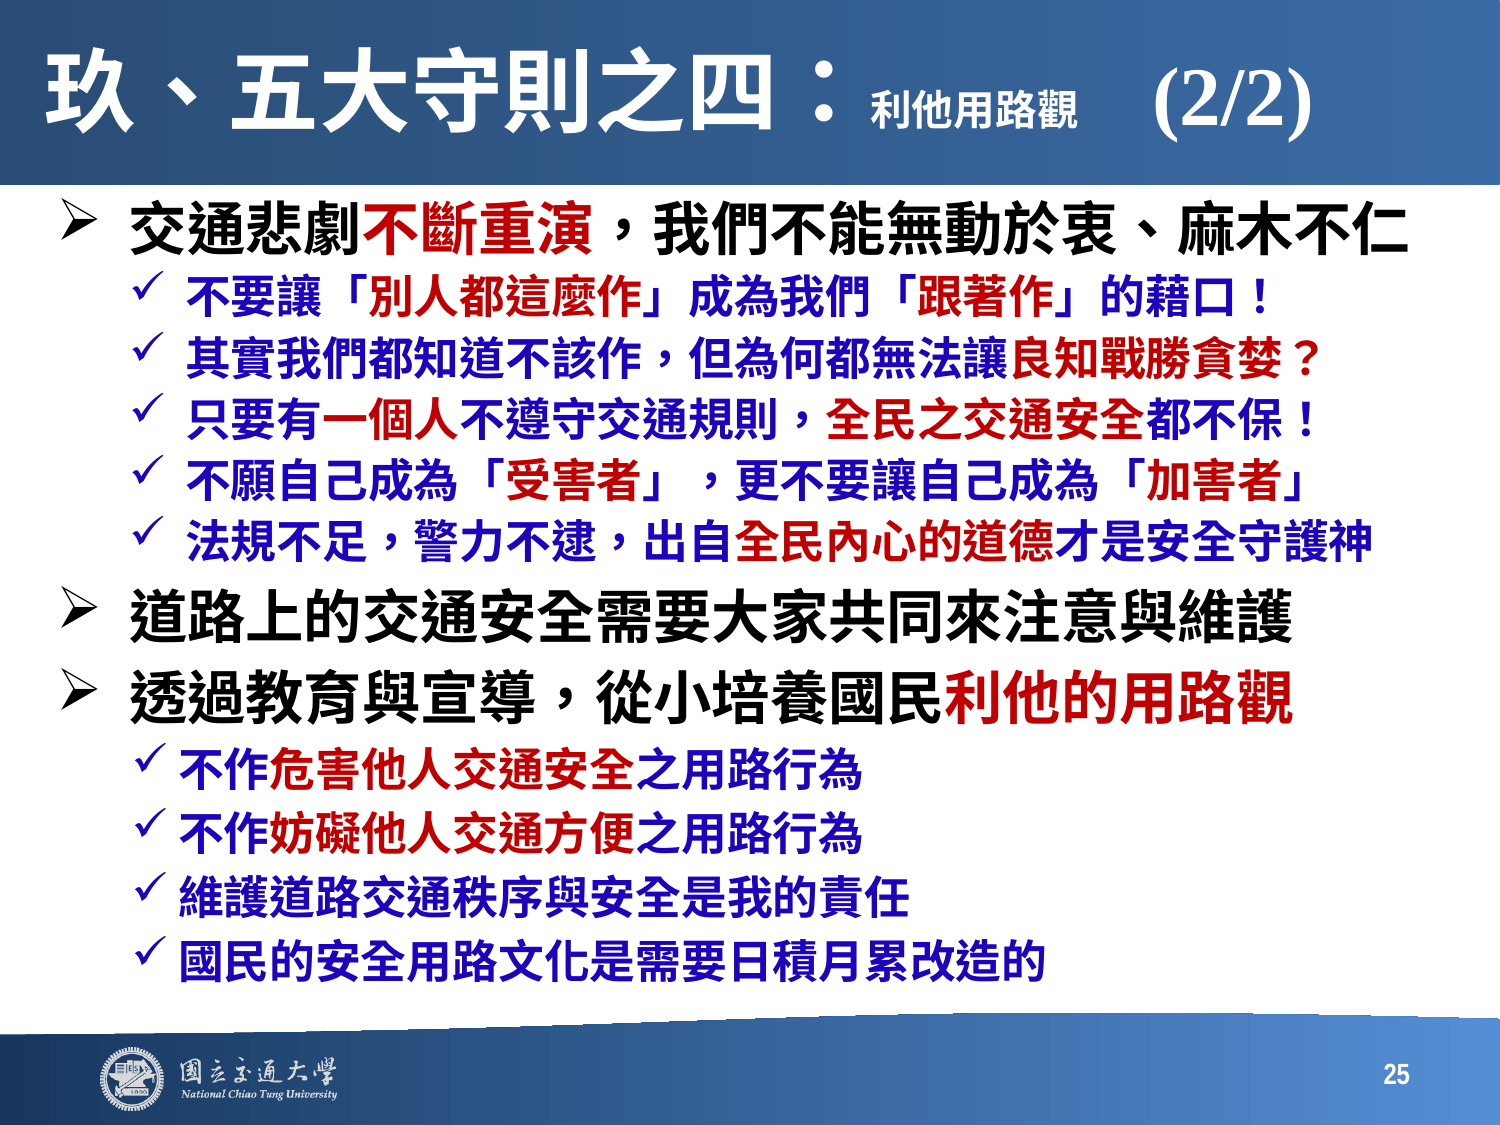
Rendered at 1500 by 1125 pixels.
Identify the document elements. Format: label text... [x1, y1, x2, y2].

slide_number <編號> [1074, 1042, 1425, 1103]
title 玖、五大守則之四：利他用路觀 (2/2) [29, 0, 1495, 177]
list 交通悲劇不斷重演，我們不能無動於衷、麻木不仁 不要讓「別人都這麼作」成為我們「跟著作」的藉口！ 其實我們都知道不該作，但為何都無法讓良知戰勝貪婪？ 只要有一個人不遵守交通規則，全民之交通安全都不保！ 不願自己成為「受害者」，更不要讓自己成為「加害者」 法規不足，警力不逮，出自全民內心的道德才是安全守護神 道路上的交通安全需要大家共同來注意與維護 透過教育與宣導，從小培養國民利他的用路觀 不作危害他人交通安全之用路行為 不作妨礙他人交通方便之用路行為 維護道路交通秩序與安全是我的責任 國民的安全用路文化是需要日積月累改造的 [41, 184, 1459, 1012]
